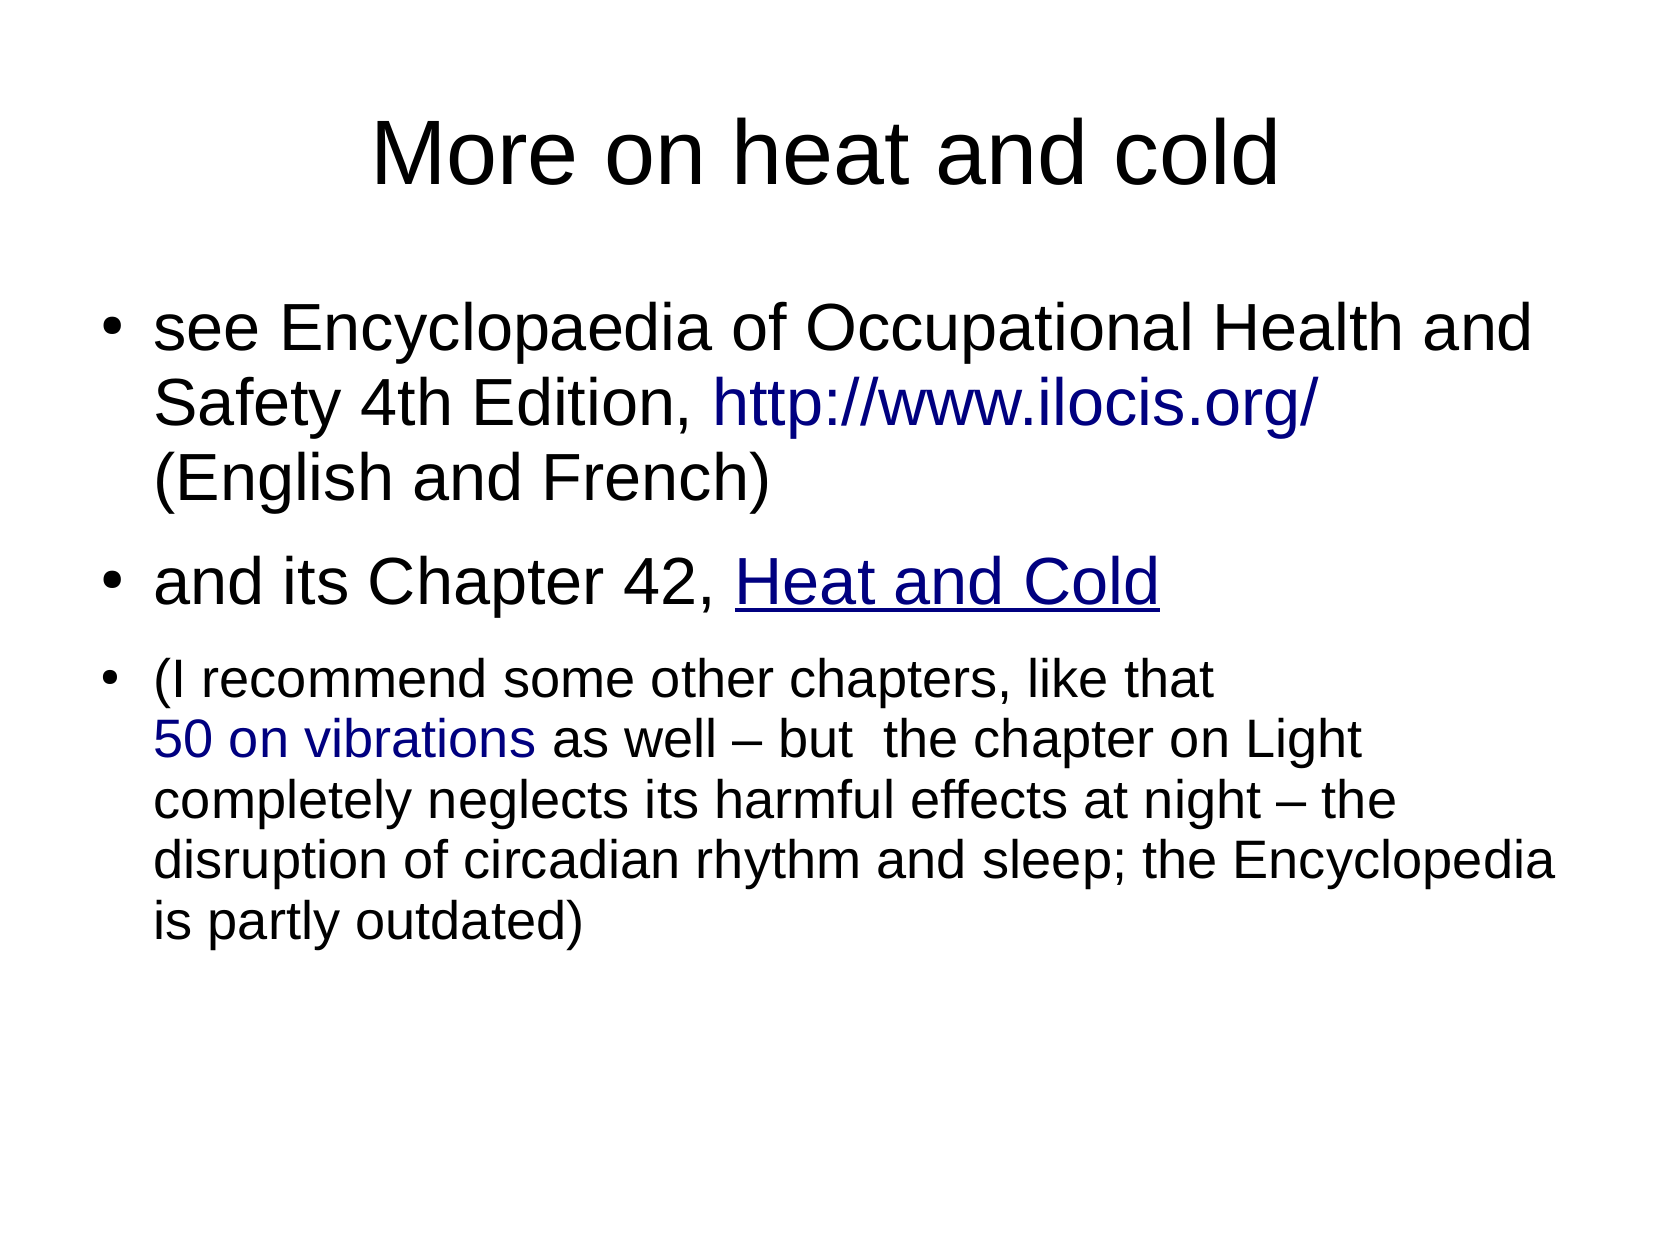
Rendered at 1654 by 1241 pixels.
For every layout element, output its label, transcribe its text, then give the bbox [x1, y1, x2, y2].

title More on heat and cold [82, 49, 1571, 257]
list see Encyclopaedia of Occupational Health and Safety 4th Edition, http://www.ilocis.org/ (English and French) and its Chapter 42, Heat and Cold (I recommend some other chapters, like that 50 on vibrations as well – but the chapter on Light completely neglects its harmful effects at night – the disruption of circadian rhythm and sleep; the Encyclopedia is partly outdated) [82, 290, 1571, 1109]
